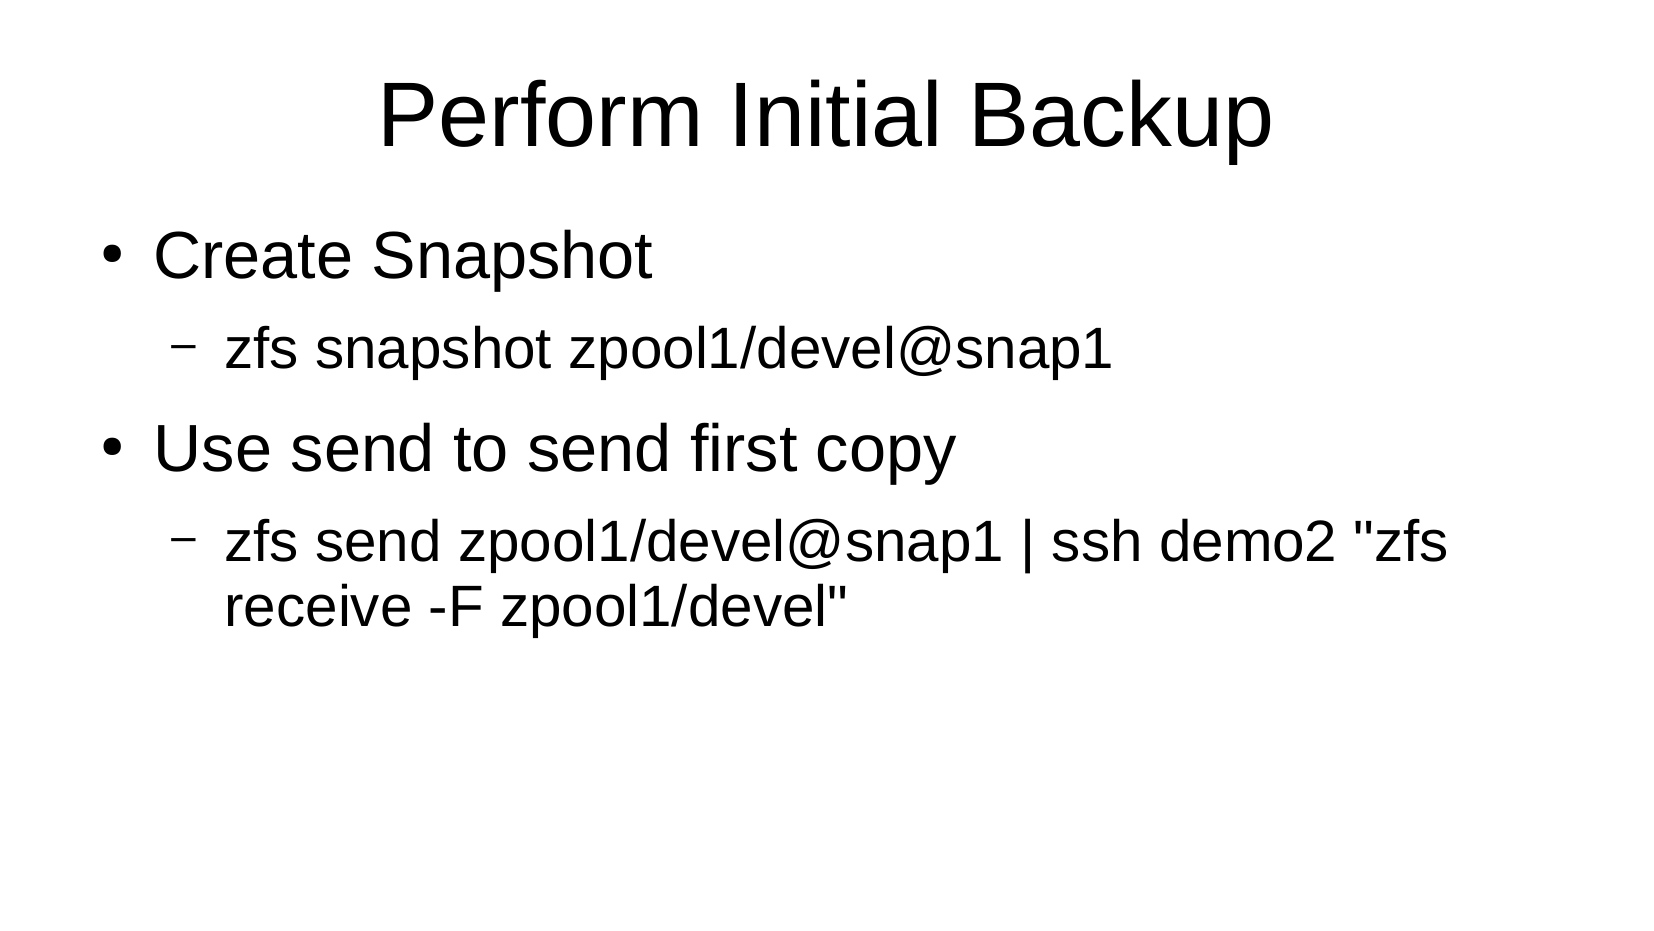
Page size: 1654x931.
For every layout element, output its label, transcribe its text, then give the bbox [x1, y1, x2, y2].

list Create Snapshot zfs snapshot zpool1/devel@snap1 Use send to send first copy zfs send zpool1/devel@snap1 | ssh demo2 "zfs receive -F zpool1/devel" [82, 217, 1571, 758]
title Perform Initial Backup [82, 37, 1571, 193]
